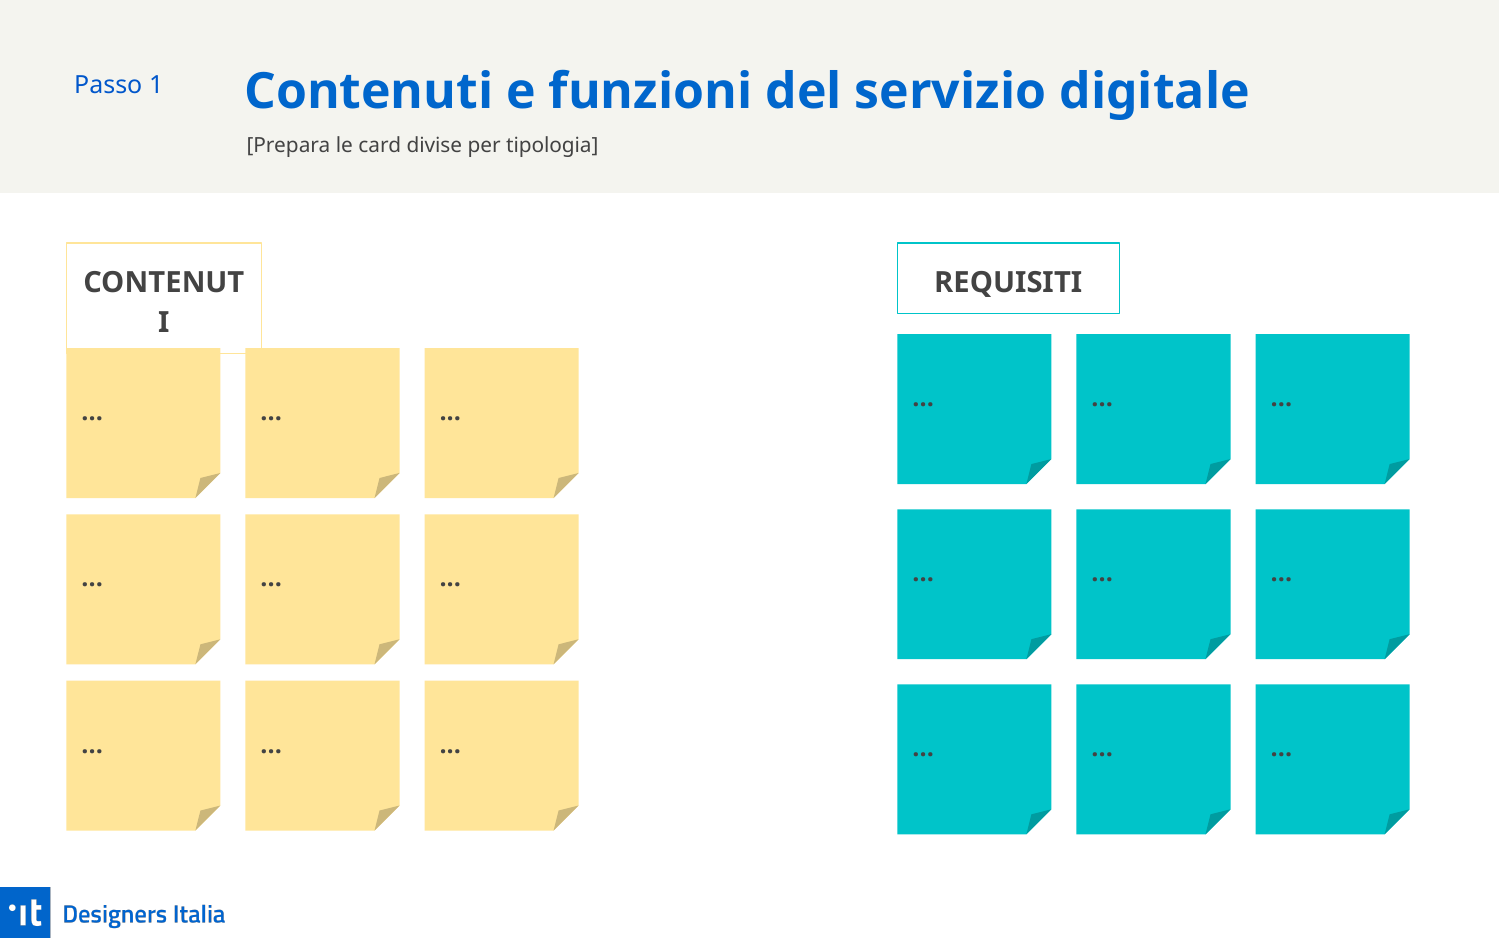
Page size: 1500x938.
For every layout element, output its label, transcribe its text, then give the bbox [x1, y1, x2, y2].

text_box ... [897, 684, 1052, 835]
text_box [0, 0, 1499, 193]
text_box [Prepara le card divise per tipologia] [231, 113, 1102, 165]
text_box ... [1076, 334, 1231, 485]
text_box ... [245, 348, 400, 499]
text_box REQUISITI [897, 243, 1120, 314]
text_box ... [1255, 334, 1410, 485]
text_box ... [424, 348, 579, 499]
text_box ... [424, 514, 579, 665]
picture [0, 887, 238, 938]
text_box ... [1255, 684, 1410, 835]
text_box ... [66, 514, 221, 665]
text_box Contenuti e funzioni del servizio digitale [229, 58, 1418, 120]
text_box ... [1076, 509, 1231, 660]
text_box ... [66, 680, 221, 831]
text_box ... [245, 514, 400, 665]
text_box ... [1255, 509, 1410, 660]
text_box CONTENUTI [66, 243, 262, 354]
text_box ... [897, 334, 1052, 485]
text_box ... [66, 348, 221, 499]
text_box ... [424, 680, 579, 831]
text_box ... [1076, 684, 1231, 835]
text_box ... [897, 509, 1052, 660]
text_box Passo 1 [59, 58, 226, 110]
text_box ... [245, 680, 400, 831]
